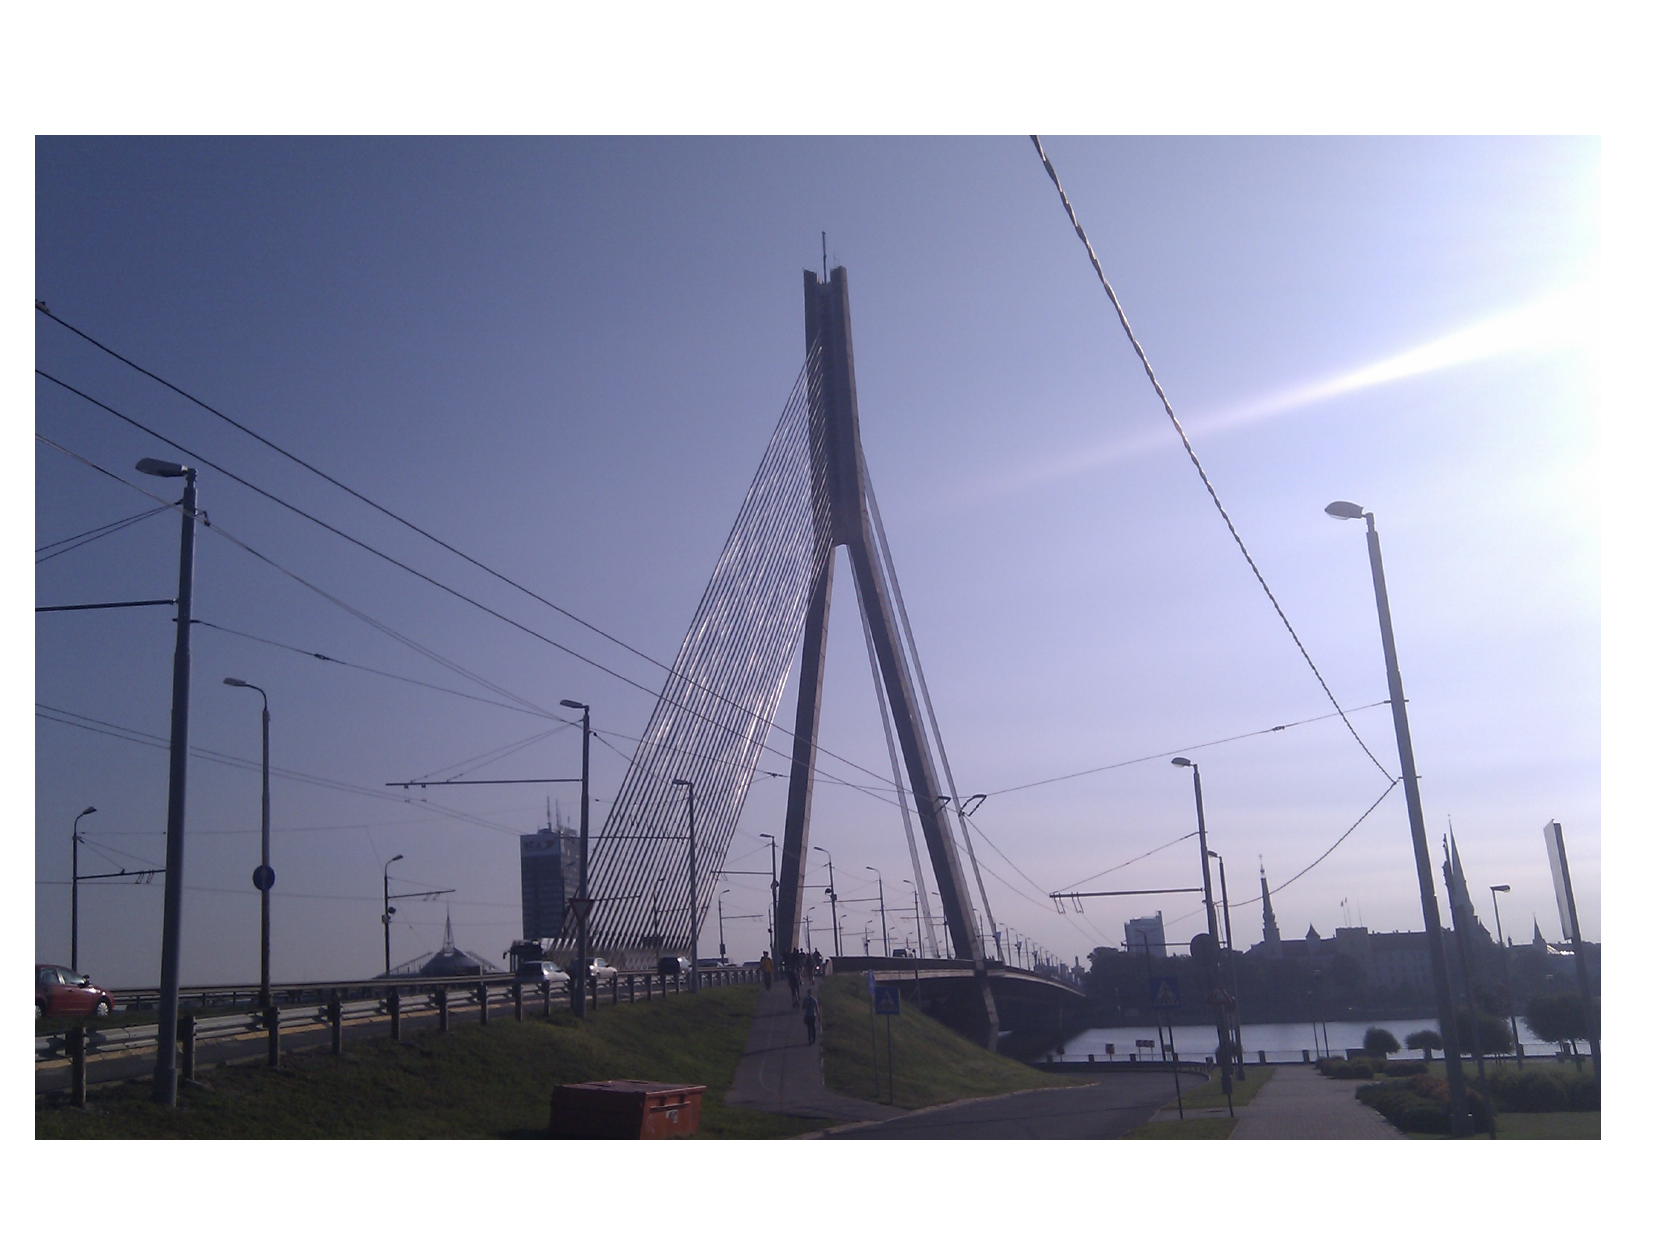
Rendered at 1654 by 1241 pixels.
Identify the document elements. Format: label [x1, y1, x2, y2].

picture [35, 135, 1601, 1140]
